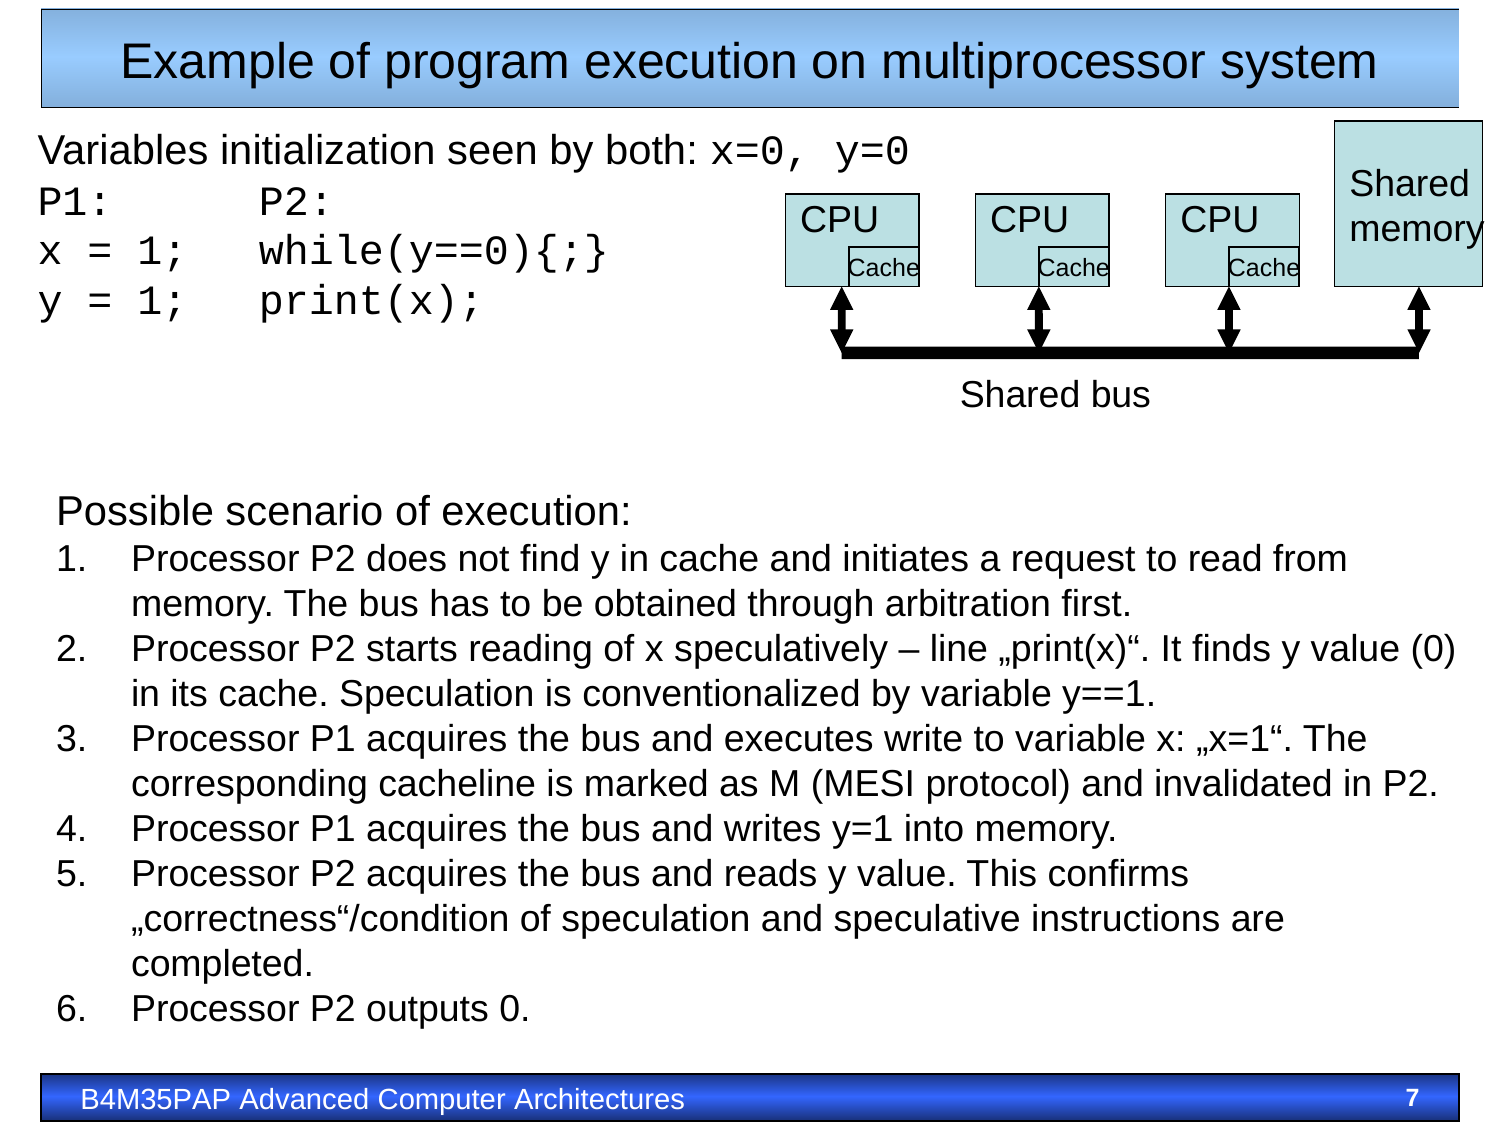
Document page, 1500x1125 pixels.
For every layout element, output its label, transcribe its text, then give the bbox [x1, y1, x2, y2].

text_box Cache [1228, 246, 1300, 287]
text_box Shared memory [1334, 120, 1483, 287]
text_box CPU [1043, 193, 1110, 246]
text_box Variables initialization seen by both: x=0, y=0 P1: P2: x = 1; while(y==0){;} y = 1; print(x); [22, 115, 1043, 331]
text_box Shared bus [945, 363, 1166, 423]
title Example of program execution on multiprocessor system [41, 8, 1459, 108]
text_box Possible scenario of execution: Processor P2 does not find y in cache and initiates a request to read from memory. The bus has to be obtained through arbitration first. Processor P2 starts reading of x speculatively – line „print(x)“. It finds y value (0) in its cache. Speculation is conventionalized by variable y==1. Processor P1 acquires the bus and executes write to variable x: „x=1“. The corresponding cacheline is marked as M (MESI protocol) and invalidated in P2. Processor P1 acquires the bus and writes y=1 into memory. Processor P2 acquires the bus and reads y value. This confirms „correctness“/condition of speculation and speculative instructions are completed. Processor P2 outputs 0. [41, 476, 1483, 1037]
text_box CPU [1165, 193, 1300, 287]
text_box Cache [1043, 246, 1110, 287]
